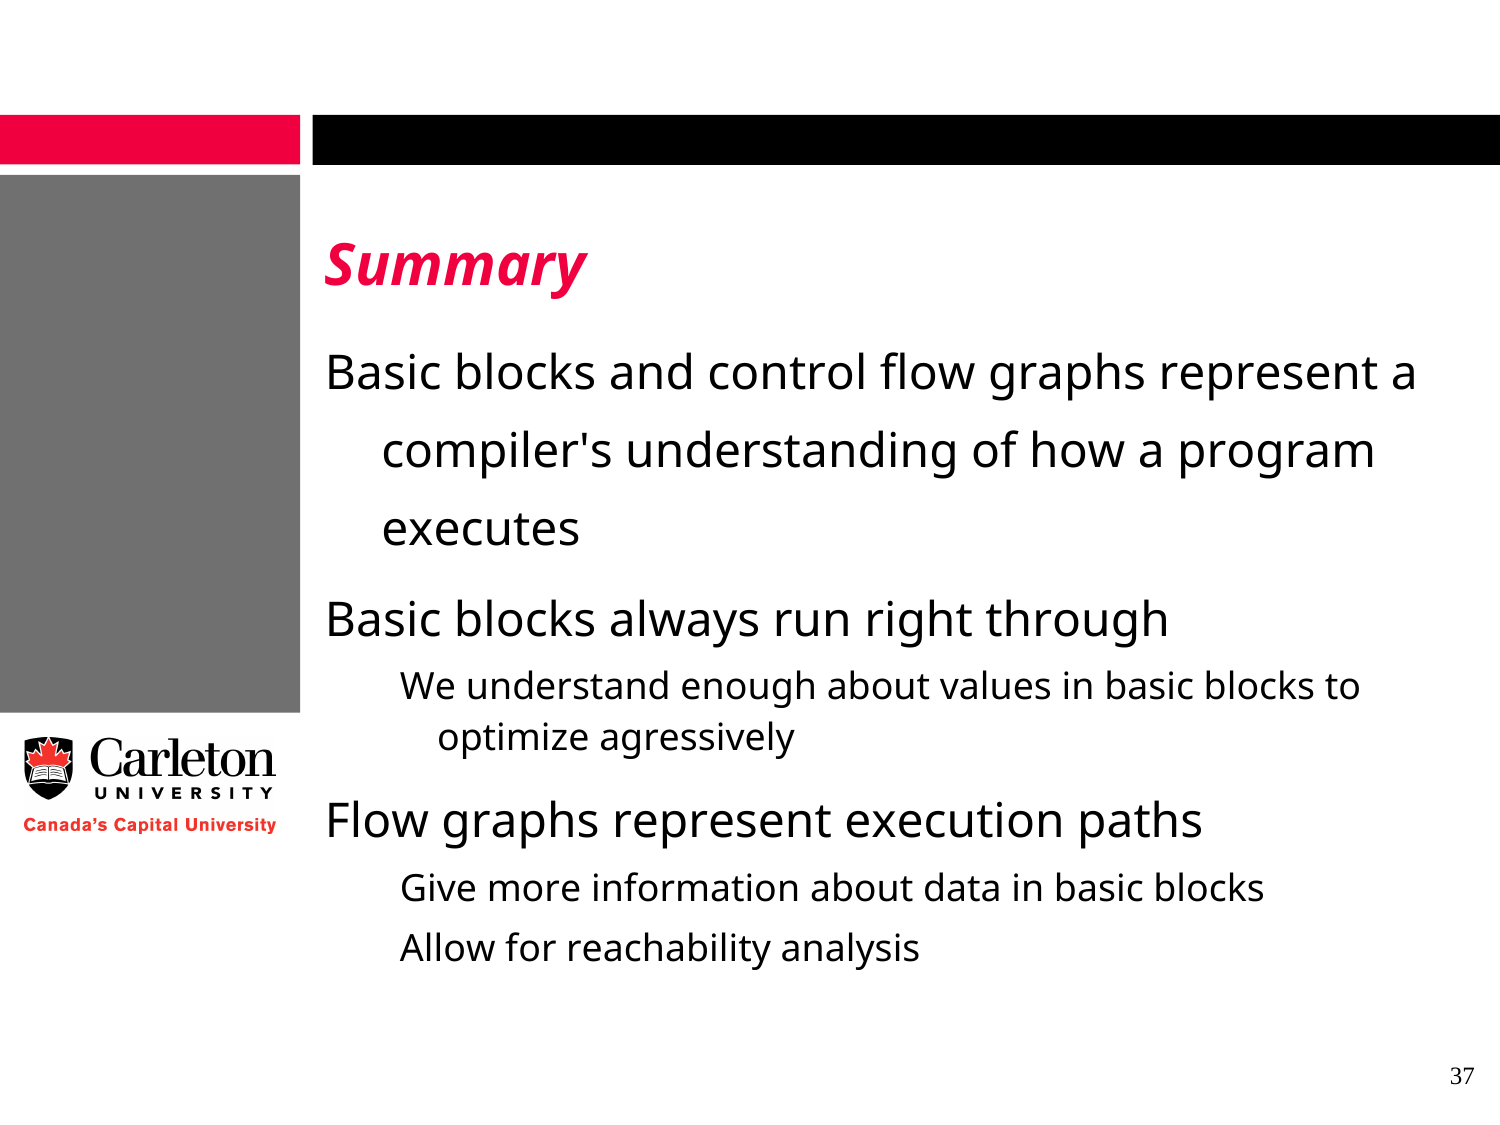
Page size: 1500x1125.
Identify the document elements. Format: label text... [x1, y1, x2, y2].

list Basic blocks and control flow graphs represent a compiler's understanding of how a program executes Basic blocks always run right through We understand enough about values in basic blocks to optimize agressively Flow graphs represent execution paths Give more information about data in basic blocks Allow for reachability analysis [324, 324, 1450, 1036]
picture [24, 737, 276, 834]
title Summary [324, 194, 1450, 324]
